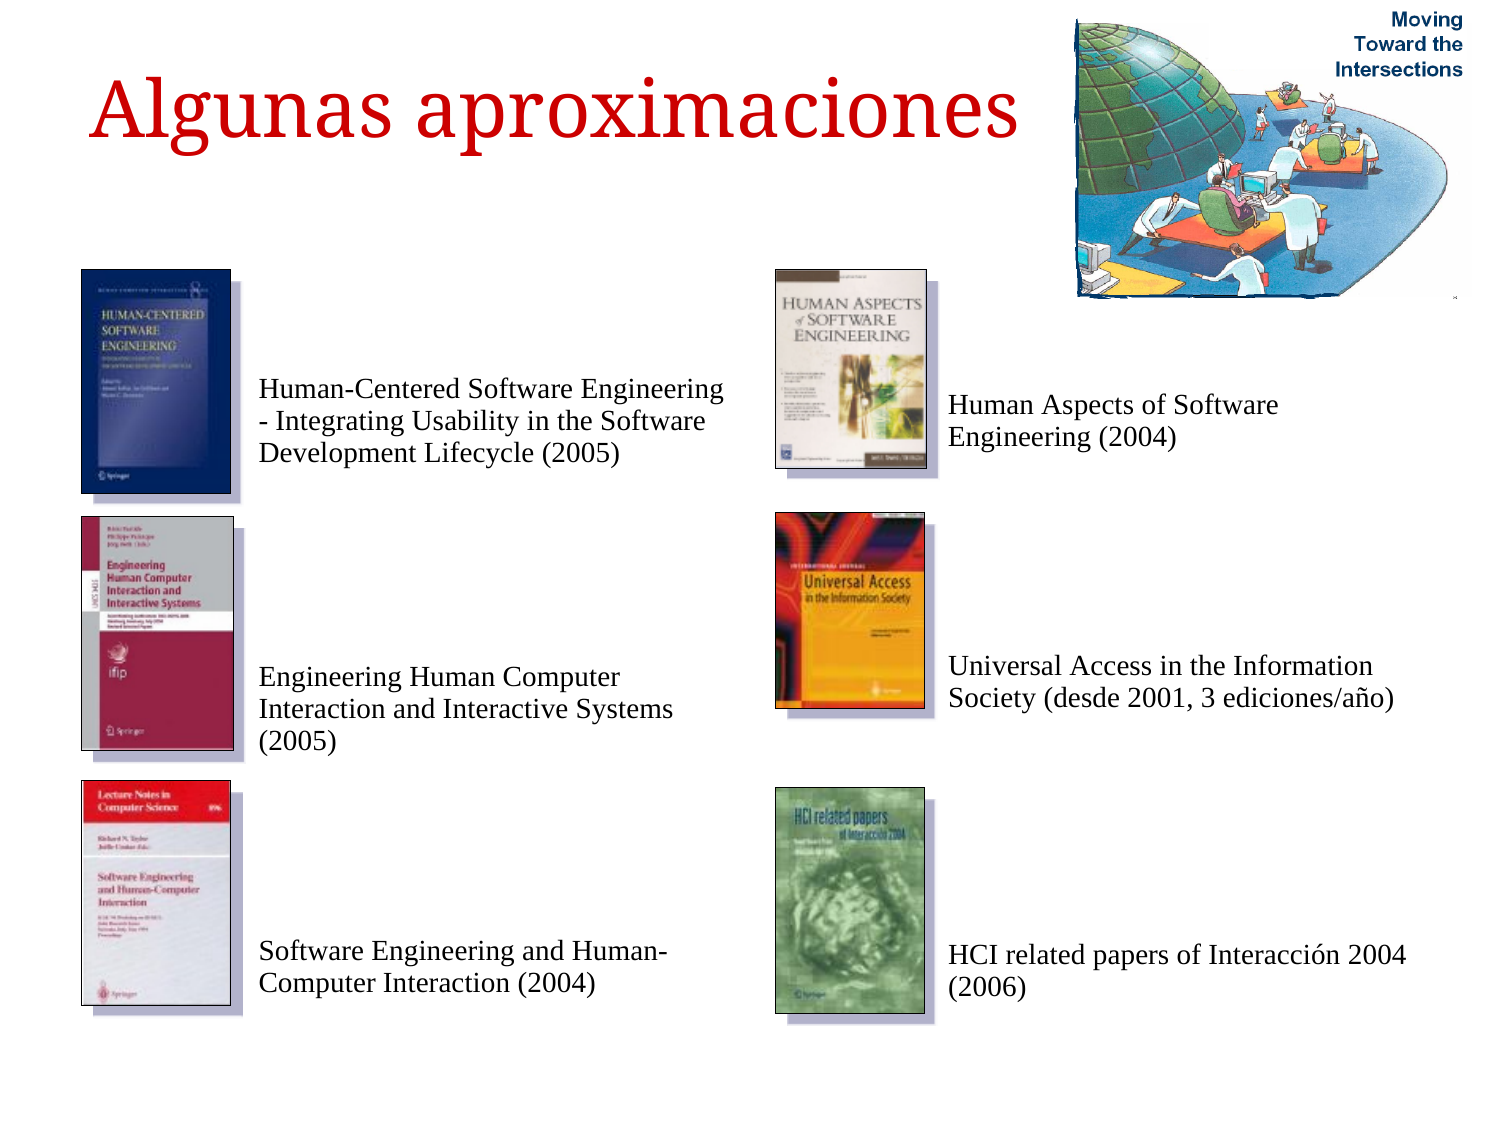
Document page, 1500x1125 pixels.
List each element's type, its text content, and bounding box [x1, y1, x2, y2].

text_box Universal Access in the Information Society (desde 2001, 3 ediciones/año) [933, 641, 1467, 722]
picture [1069, 0, 1472, 299]
picture [81, 780, 230, 1006]
text_box Human Aspects of Software Engineering (2004) [933, 380, 1440, 461]
text_box Human-Centered Software Engineering - Integrating Usability in the Software Development Lifecycle (2005) [243, 364, 751, 477]
picture [775, 269, 927, 468]
text_box HCI related papers of Interacción 2004 (2006) [933, 930, 1467, 1011]
picture [775, 787, 925, 1013]
picture [81, 269, 230, 493]
text_box Software Engineering and Human-Computer Interaction (2004) [243, 926, 751, 1007]
text_box Engineering Human Computer Interaction and Interactive Systems (2005) [243, 652, 751, 765]
picture [775, 512, 925, 709]
title Algunas aproximaciones [75, 45, 1069, 233]
picture [81, 516, 233, 751]
